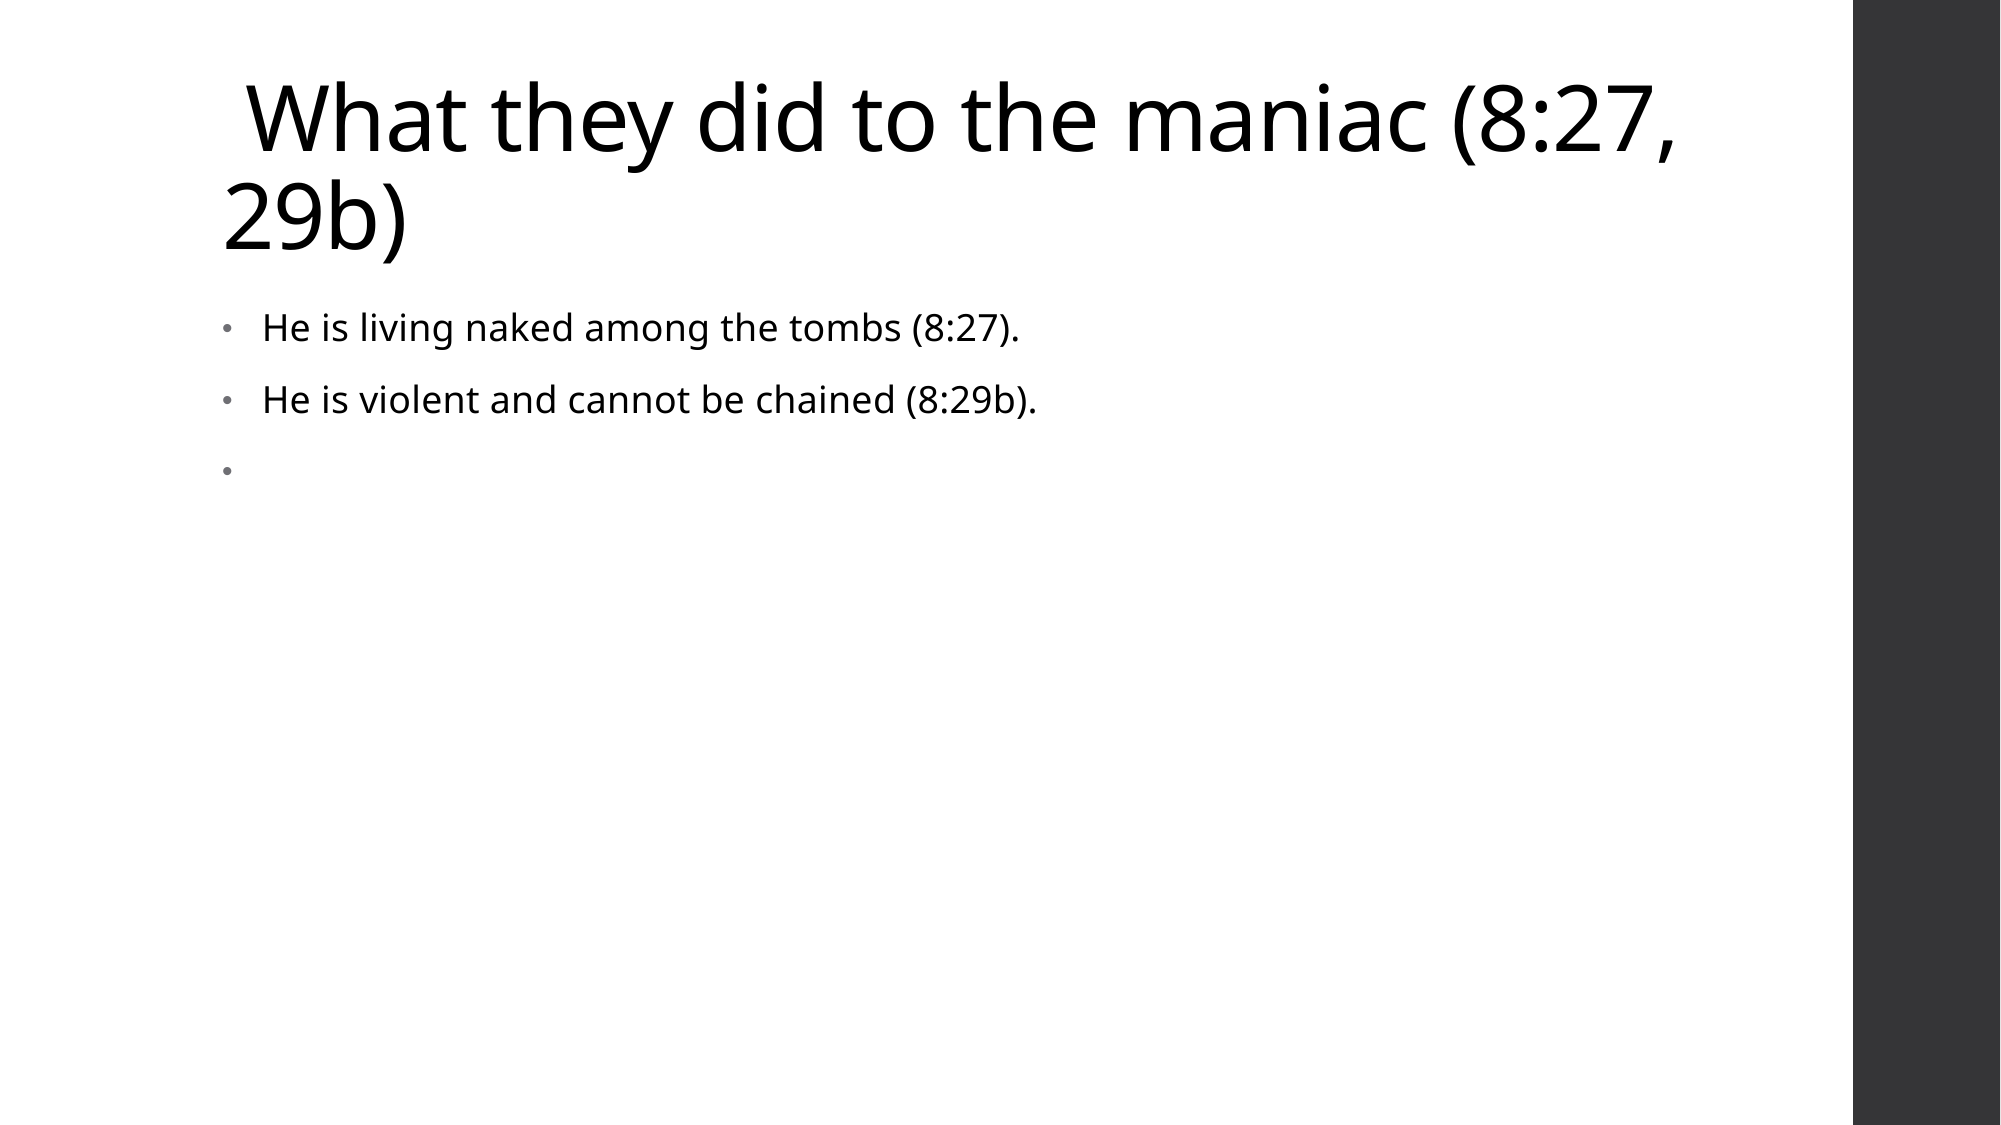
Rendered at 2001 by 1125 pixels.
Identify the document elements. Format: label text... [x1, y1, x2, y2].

title What they did to the maniac (8:27, 29b) [206, 60, 1797, 278]
list He is living naked among the tombs (8:27). He is violent and cannot be chained (8:29b). [206, 299, 1617, 1014]
